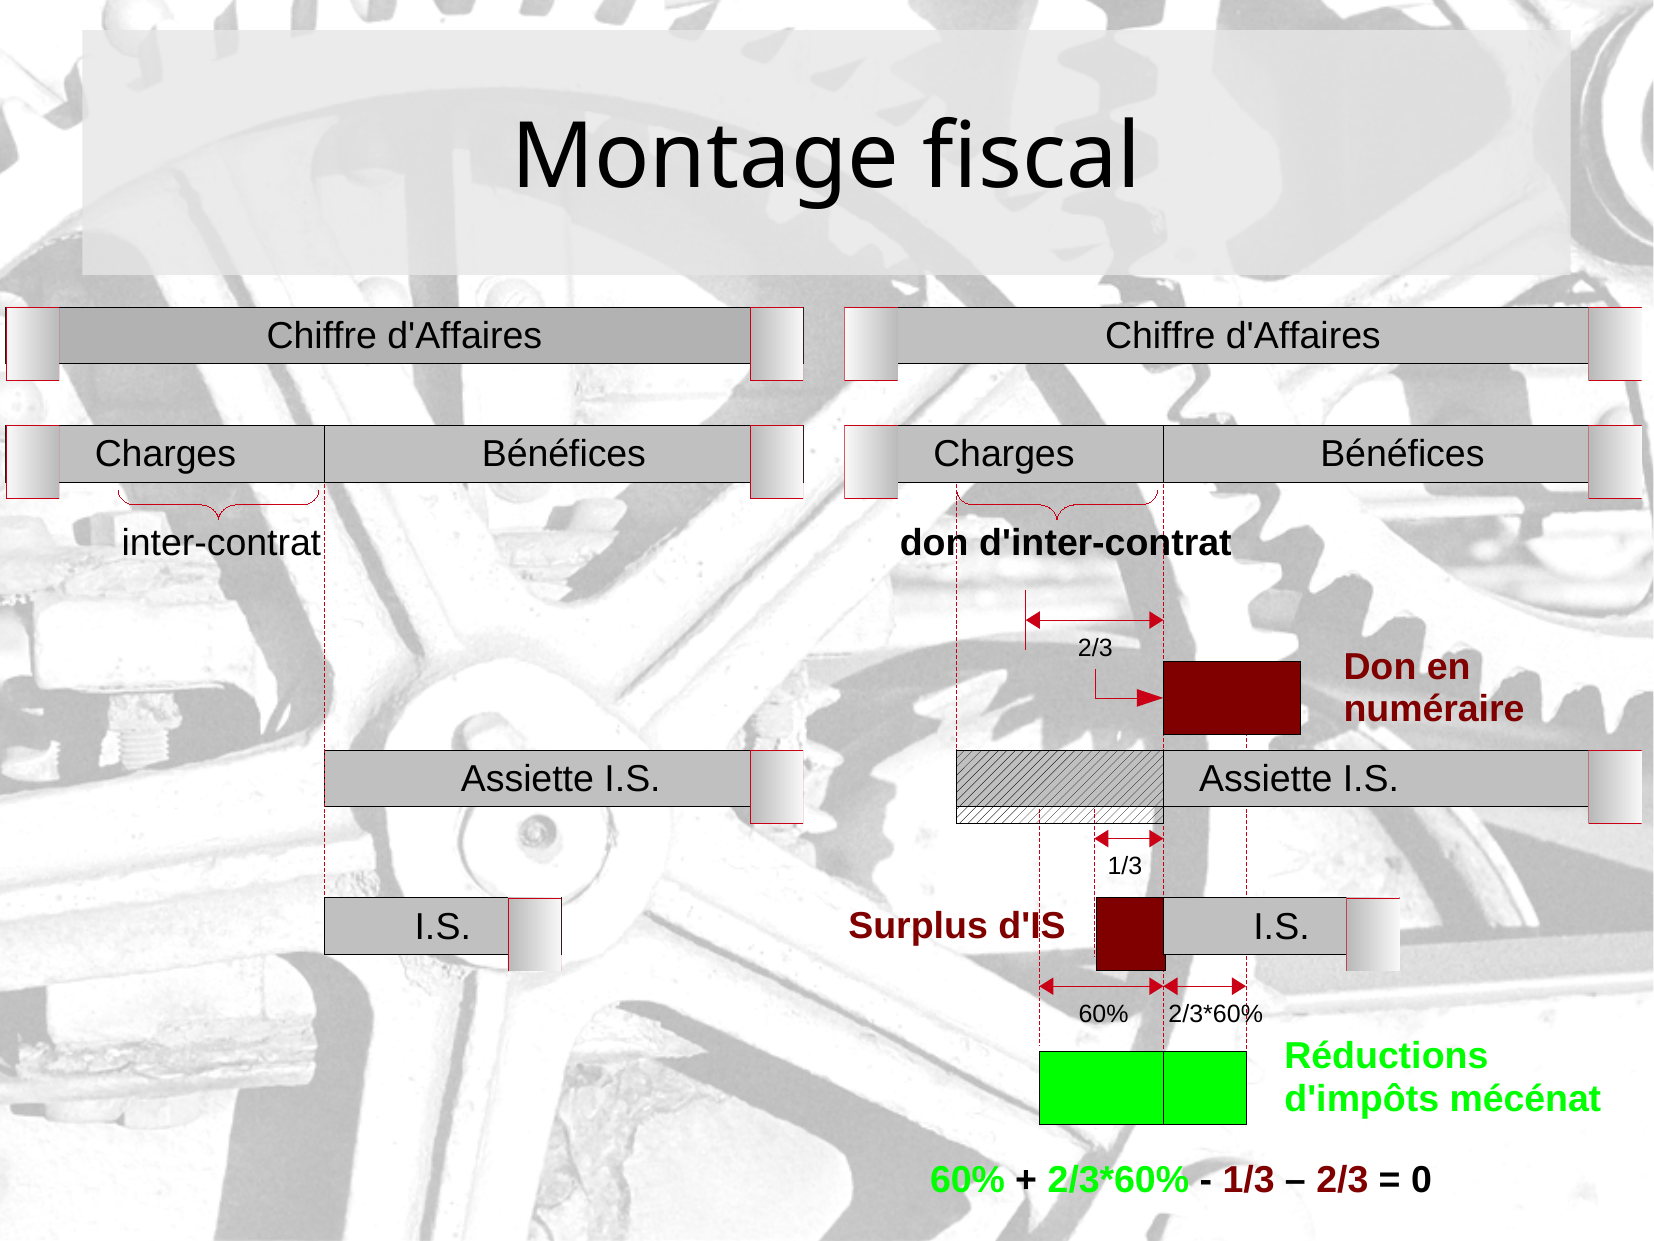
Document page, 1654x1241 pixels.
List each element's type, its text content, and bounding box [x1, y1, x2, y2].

text_box Assiette I.S. [1164, 750, 1588, 807]
text_box Bénéfices [1163, 425, 1588, 483]
text_box Chiffre d'Affaires [898, 307, 1588, 364]
text_box Bénéfices [324, 425, 750, 483]
text_box [956, 750, 1164, 807]
title Montage fiscal [82, 30, 1571, 275]
text_box [5, 425, 60, 483]
text_box [1588, 307, 1642, 364]
text_box [1096, 897, 1163, 955]
text_box [844, 425, 898, 483]
text_box [750, 307, 804, 364]
text_box Assiette I.S. [324, 750, 750, 807]
text_box [5, 307, 60, 364]
text_box 1/3 [1092, 844, 1158, 888]
text_box [1588, 425, 1642, 483]
text_box Chiffre d'Affaires [60, 307, 750, 364]
text_box Charges [898, 425, 1163, 483]
text_box Surplus d'IS [814, 897, 1081, 955]
text_box [750, 425, 804, 483]
text_box [1039, 1051, 1247, 1109]
text_box 60% [1055, 992, 1152, 1036]
picture [0, 0, 1654, 1241]
text_box [1588, 750, 1642, 807]
text_box 2/3 [1063, 626, 1128, 669]
text_box inter-contrat [106, 513, 337, 571]
text_box [1163, 661, 1301, 719]
text_box Charges [60, 425, 324, 483]
text_box [844, 307, 898, 364]
text_box 2/3*60% [1153, 992, 1279, 1036]
text_box I.S. [1163, 897, 1346, 955]
text_box [750, 750, 804, 807]
text_box I.S. [324, 897, 507, 955]
text_box [1346, 897, 1400, 955]
text_box 60% + 2/3*60% - 1/3 – 2/3 = 0 [915, 1151, 1447, 1209]
text_box [507, 897, 562, 955]
text_box don d'inter-contrat [885, 513, 1247, 571]
text_box Don en numéraire [1328, 637, 1595, 737]
text_box Réductions d'impôts mécénat [1269, 1027, 1625, 1127]
